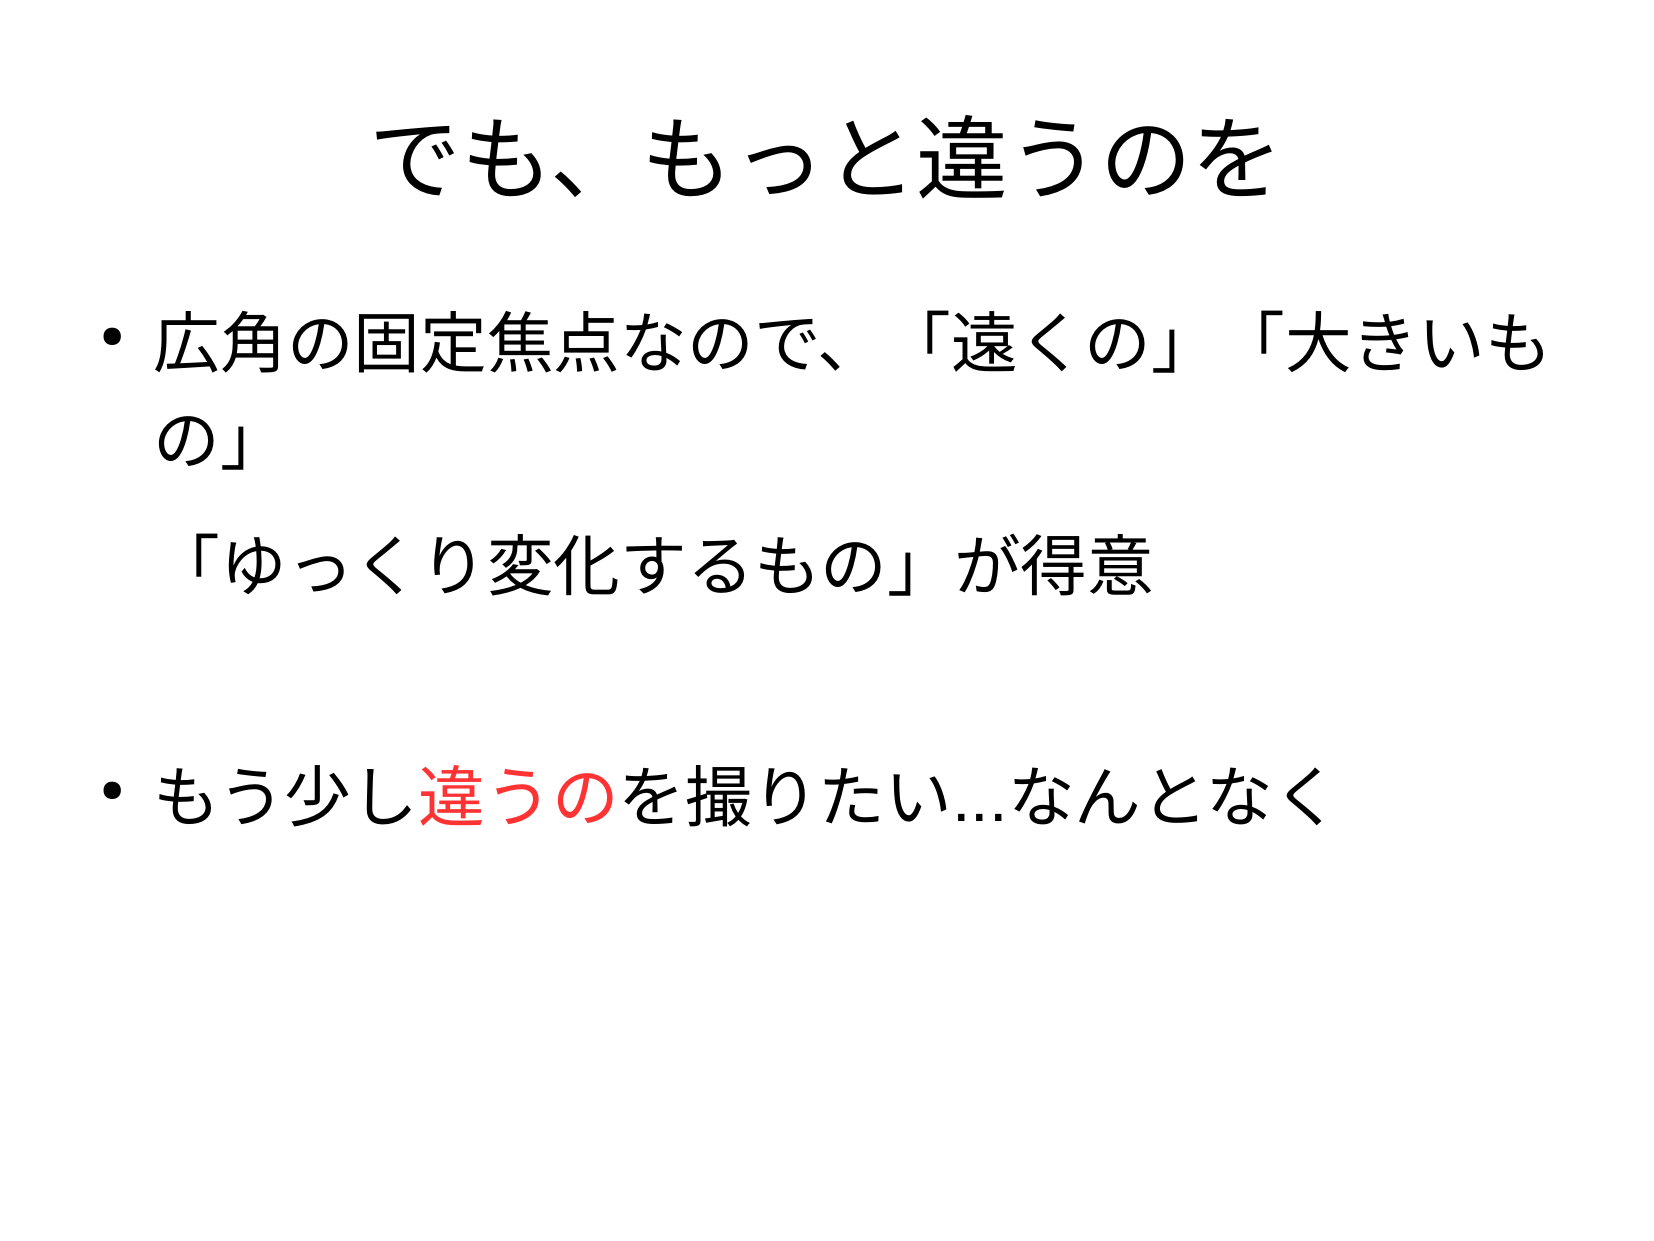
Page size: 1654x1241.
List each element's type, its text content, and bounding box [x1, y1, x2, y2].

title でも、もっと違うのを [82, 49, 1571, 257]
list 広角の固定焦点なので、「遠くの」「大きいもの」 「ゆっくり変化するもの」が得意 もう少し違うのを撮りたい...なんとなく [82, 290, 1571, 1010]
